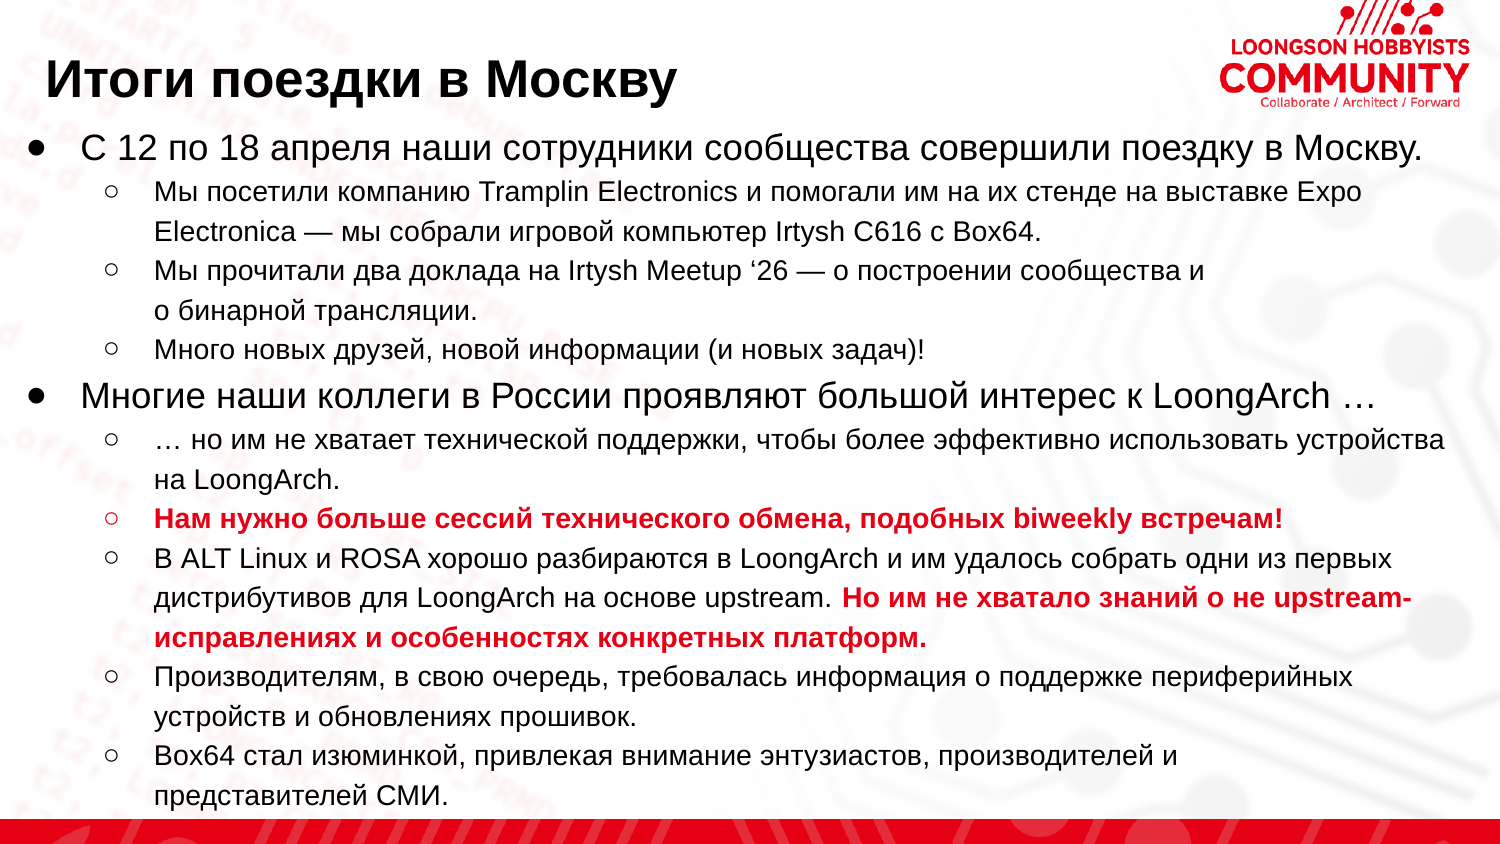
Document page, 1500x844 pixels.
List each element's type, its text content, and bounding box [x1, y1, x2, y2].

list С 12 по 18 апреля наши сотрудники сообщества совершили поездку в Москву. Мы посетили компанию Tramplin Electronics и помогали им на их стенде на выставке Expo Electronica — мы собрали игровой компьютер Irtysh C616 с Box64. Мы прочитали два доклада на Irtysh Meetup ‘26 — о построении сообщества и о бинарной трансляции. Много новых друзей, новой информации (и новых задач)! Многие наши коллеги в России проявляют большой интерес к LoongArch … … но им не хватает технической поддержки, чтобы более эффективно использовать устройства на LoongArch. Нам нужно больше сессий технического обмена, подобных biweekly встречам! В ALT Linux и ROSA хорошо разбираются в LoongArch и им удалось собрать одни из первых дистрибутивов для LoongArch на основе upstream. Но им не хватало знаний о не upstream-исправлениях и особенностях конкретных платформ. Производителям, в свою очередь, требовалась информация о поддержке периферийных устройств и обновлениях прошивок. Box64 стал изюминкой, привлекая внимание энтузиастов, производителей и представителей СМИ. [0, 102, 1467, 844]
picture [0, 0, 1500, 844]
title Итоги поездки в Москву [30, 29, 1429, 102]
